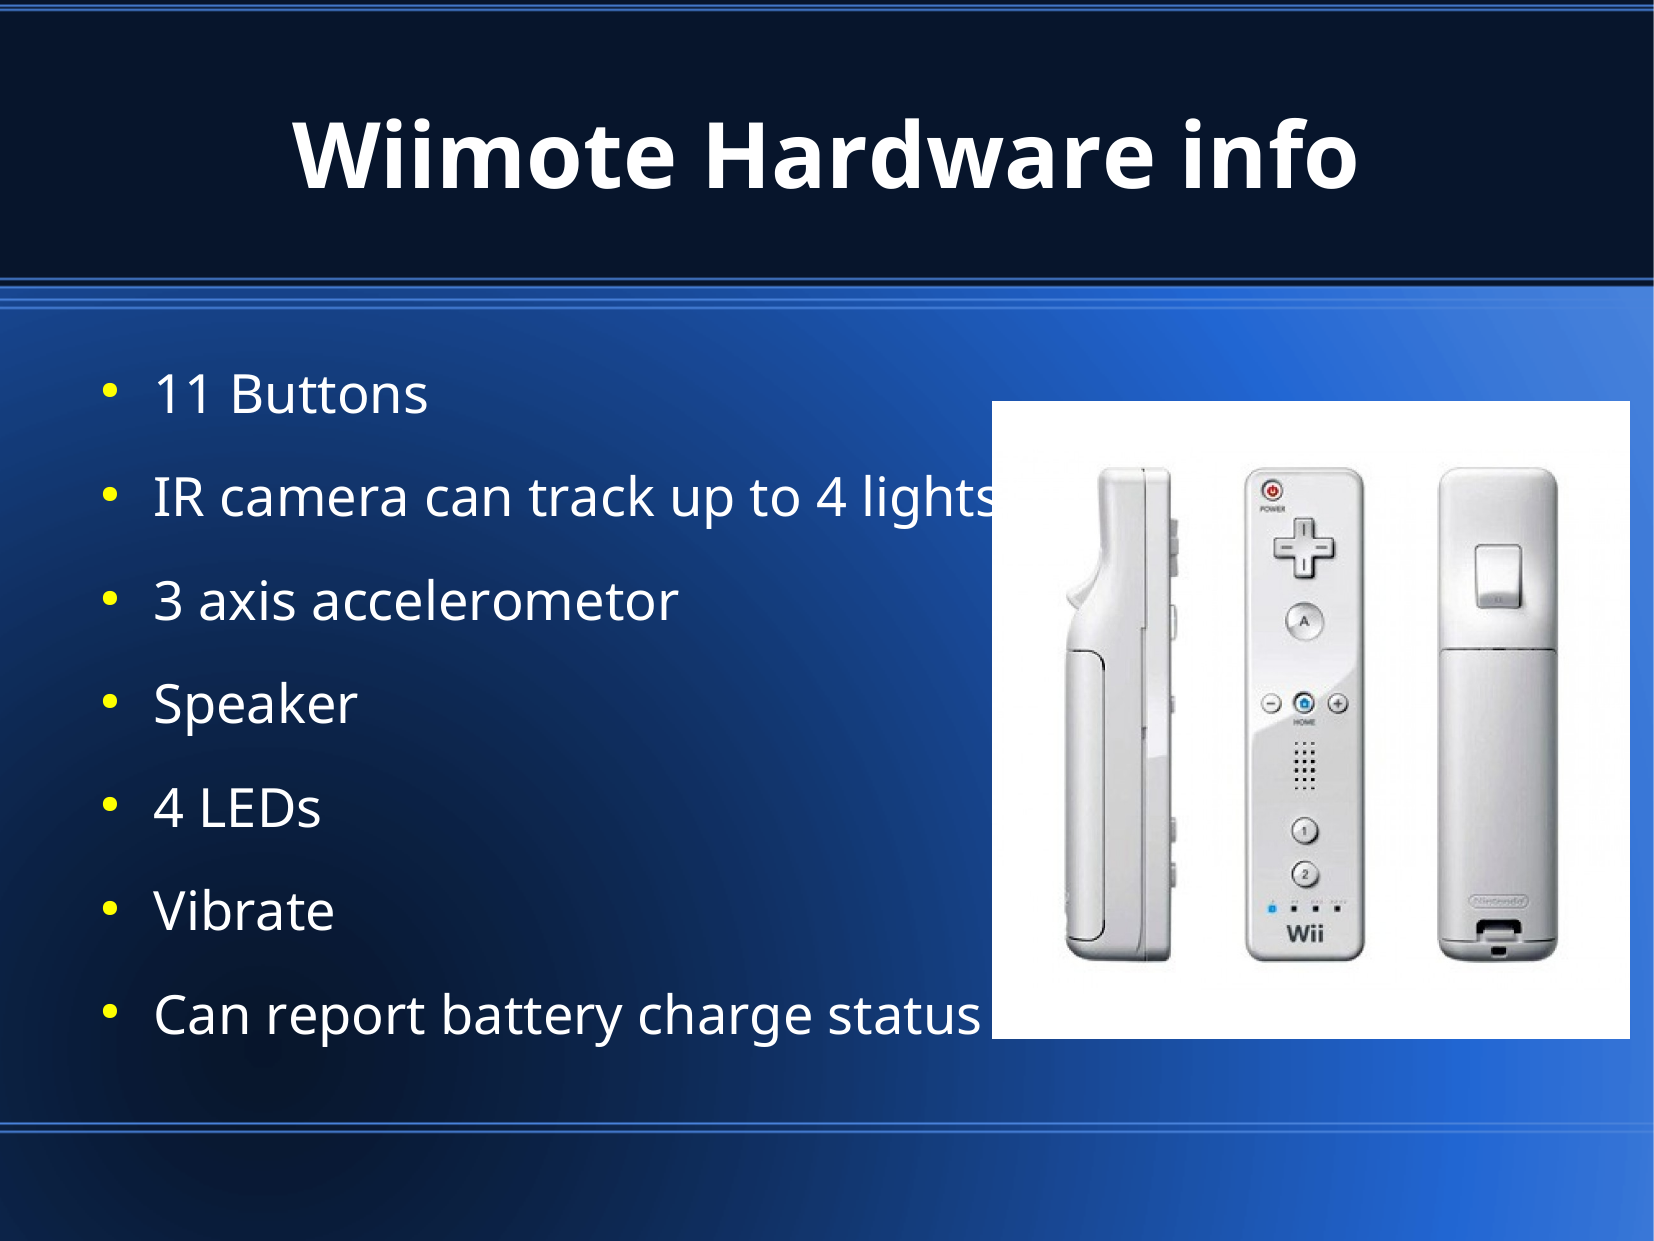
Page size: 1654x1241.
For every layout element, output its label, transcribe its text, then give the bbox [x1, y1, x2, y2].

picture [0, 0, 1654, 1241]
list 11 Buttons IR camera can track up to 4 lights 3 axis accelerometor Speaker 4 LEDs Vibrate Can report battery charge status [82, 355, 1571, 1174]
title Wiimote Hardware info [82, 49, 1571, 257]
